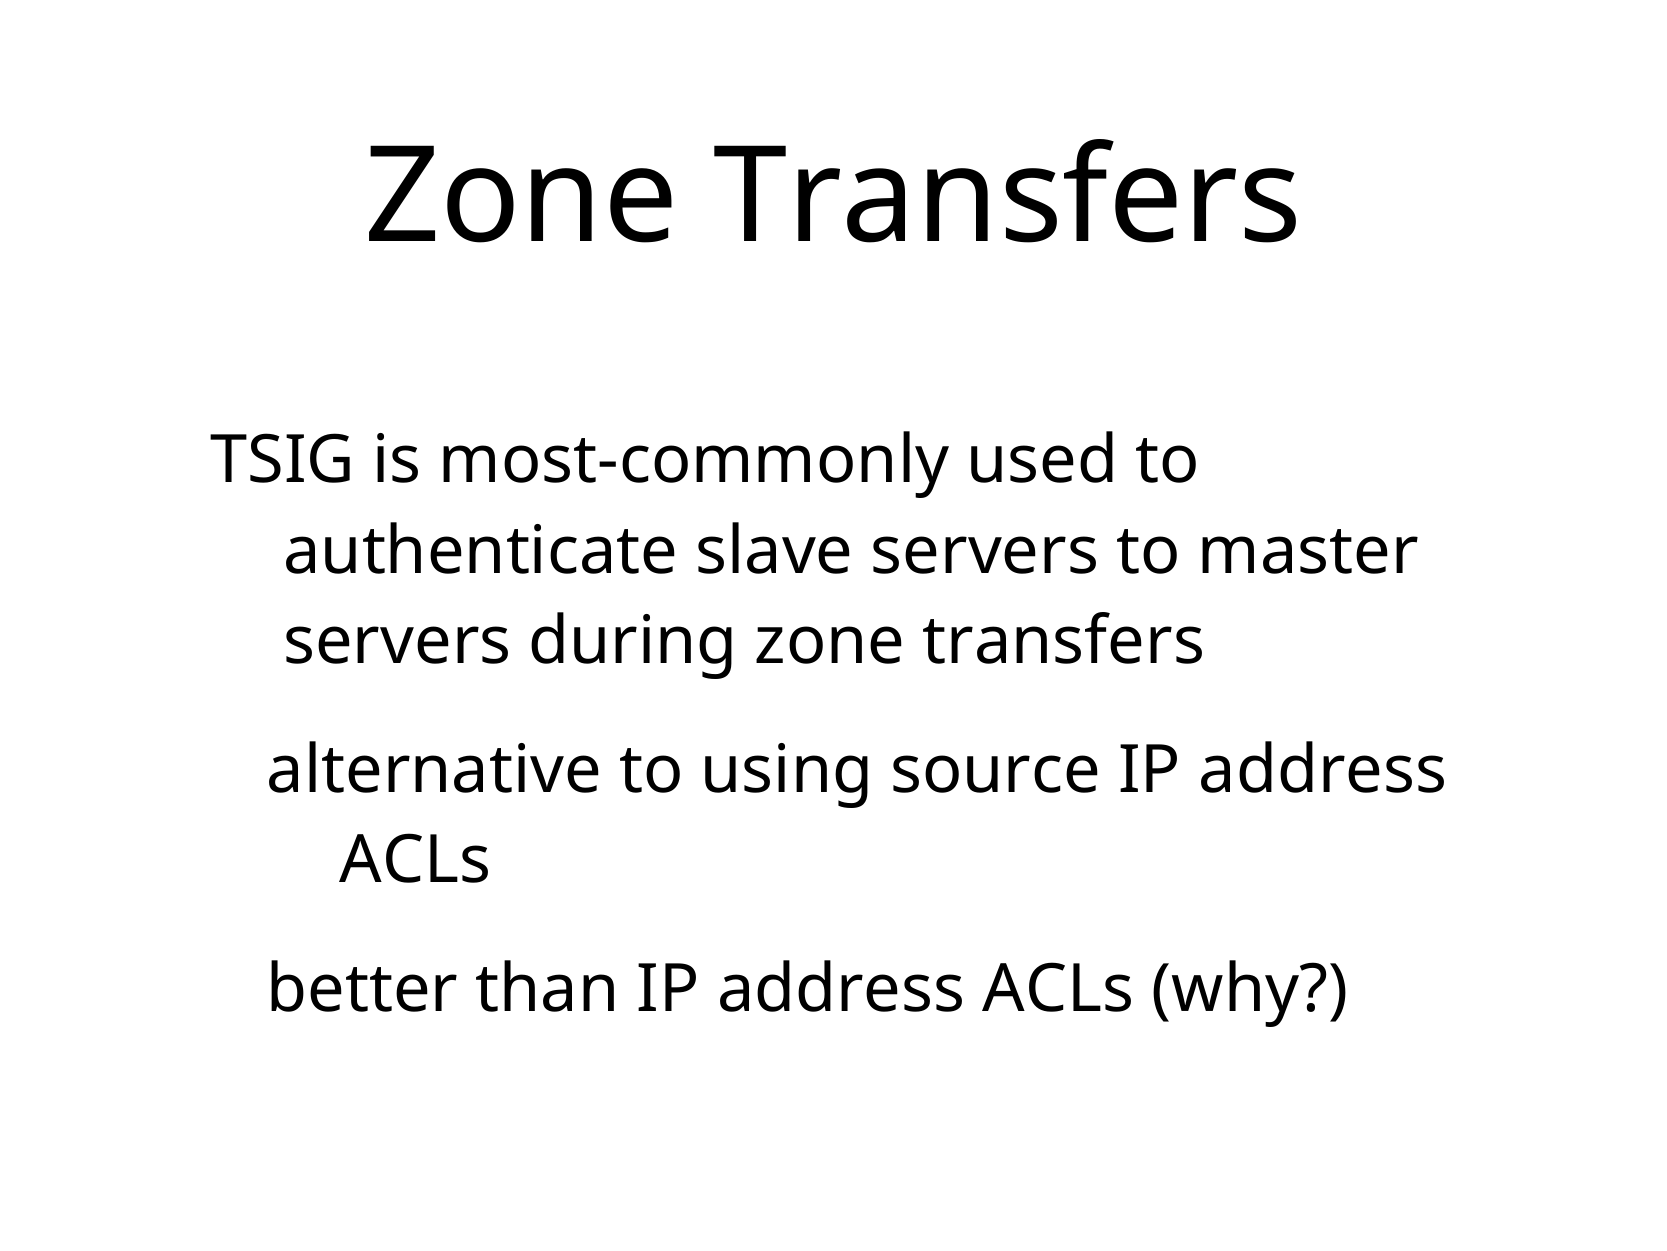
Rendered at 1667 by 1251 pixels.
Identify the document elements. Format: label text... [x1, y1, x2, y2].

list TSIG is most-commonly used to authenticate slave servers to master servers during zone transfers alternative to using source IP address ACLs better than IP address ACLs (why?) [162, 354, 1505, 1088]
title Zone Transfers [162, 33, 1505, 346]
